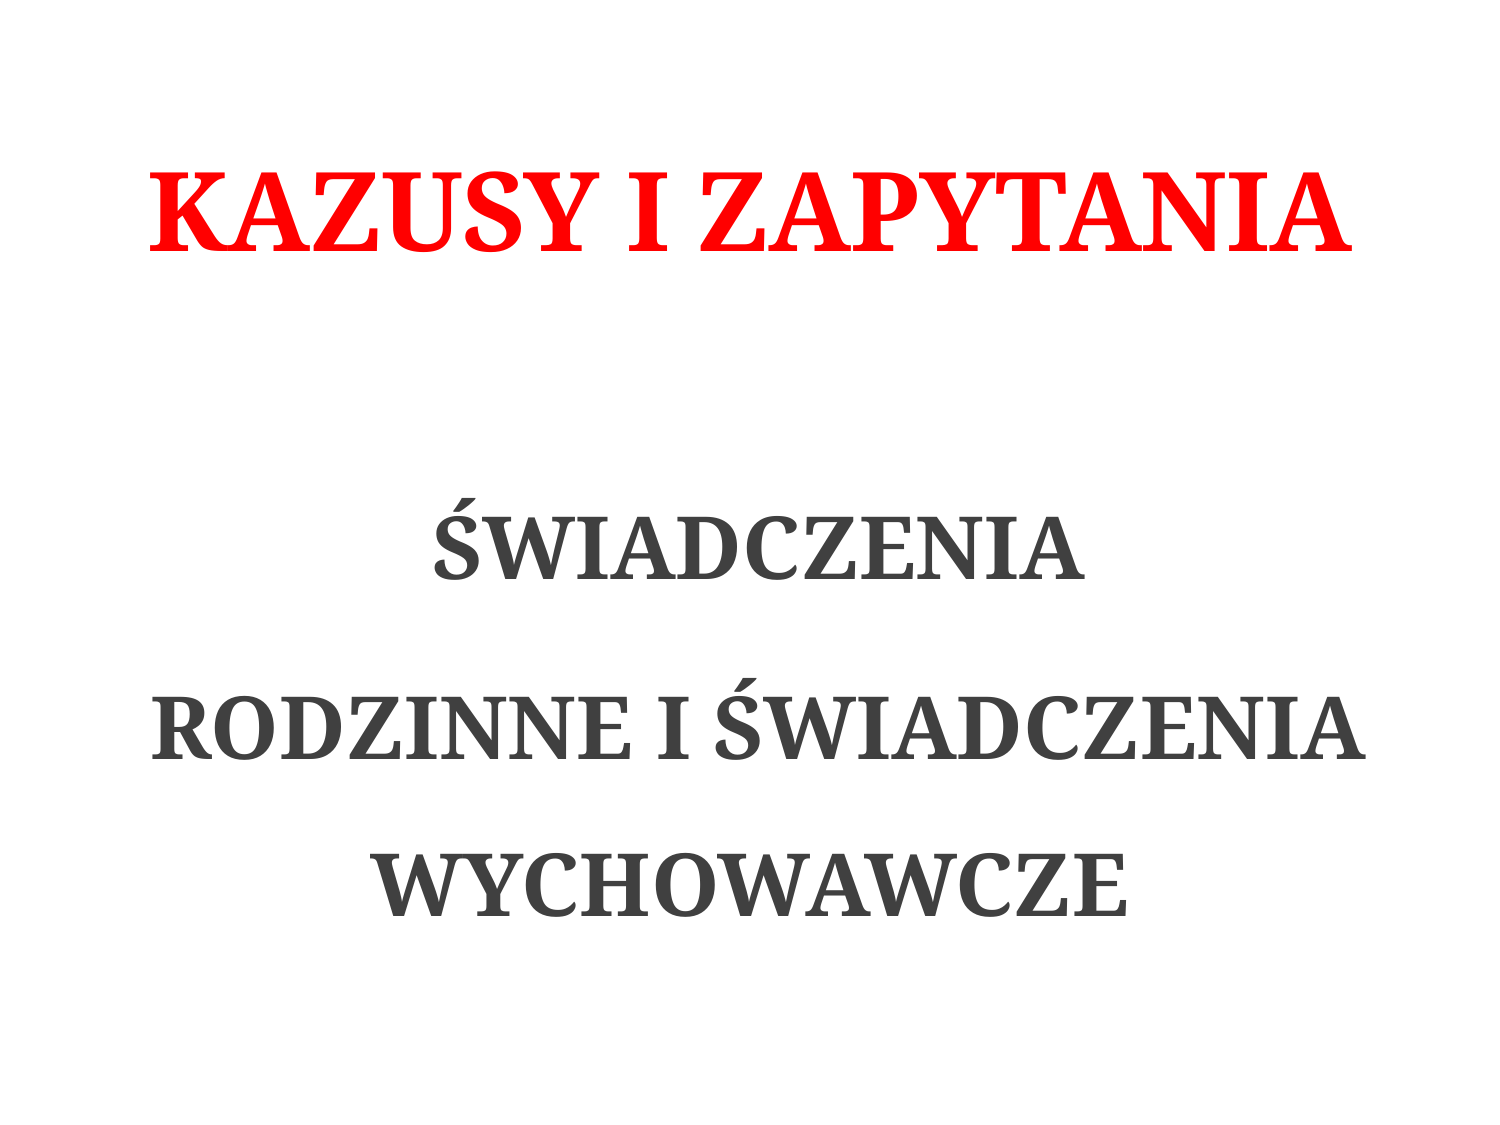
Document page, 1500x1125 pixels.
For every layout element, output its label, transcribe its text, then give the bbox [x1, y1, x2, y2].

title KAZUSY I ZAPYTANIA [131, 43, 1369, 282]
list ŚWIADCZENIA RODZINNE I ŚWIADCZENIA WYCHOWAWCZE [131, 304, 1369, 965]
